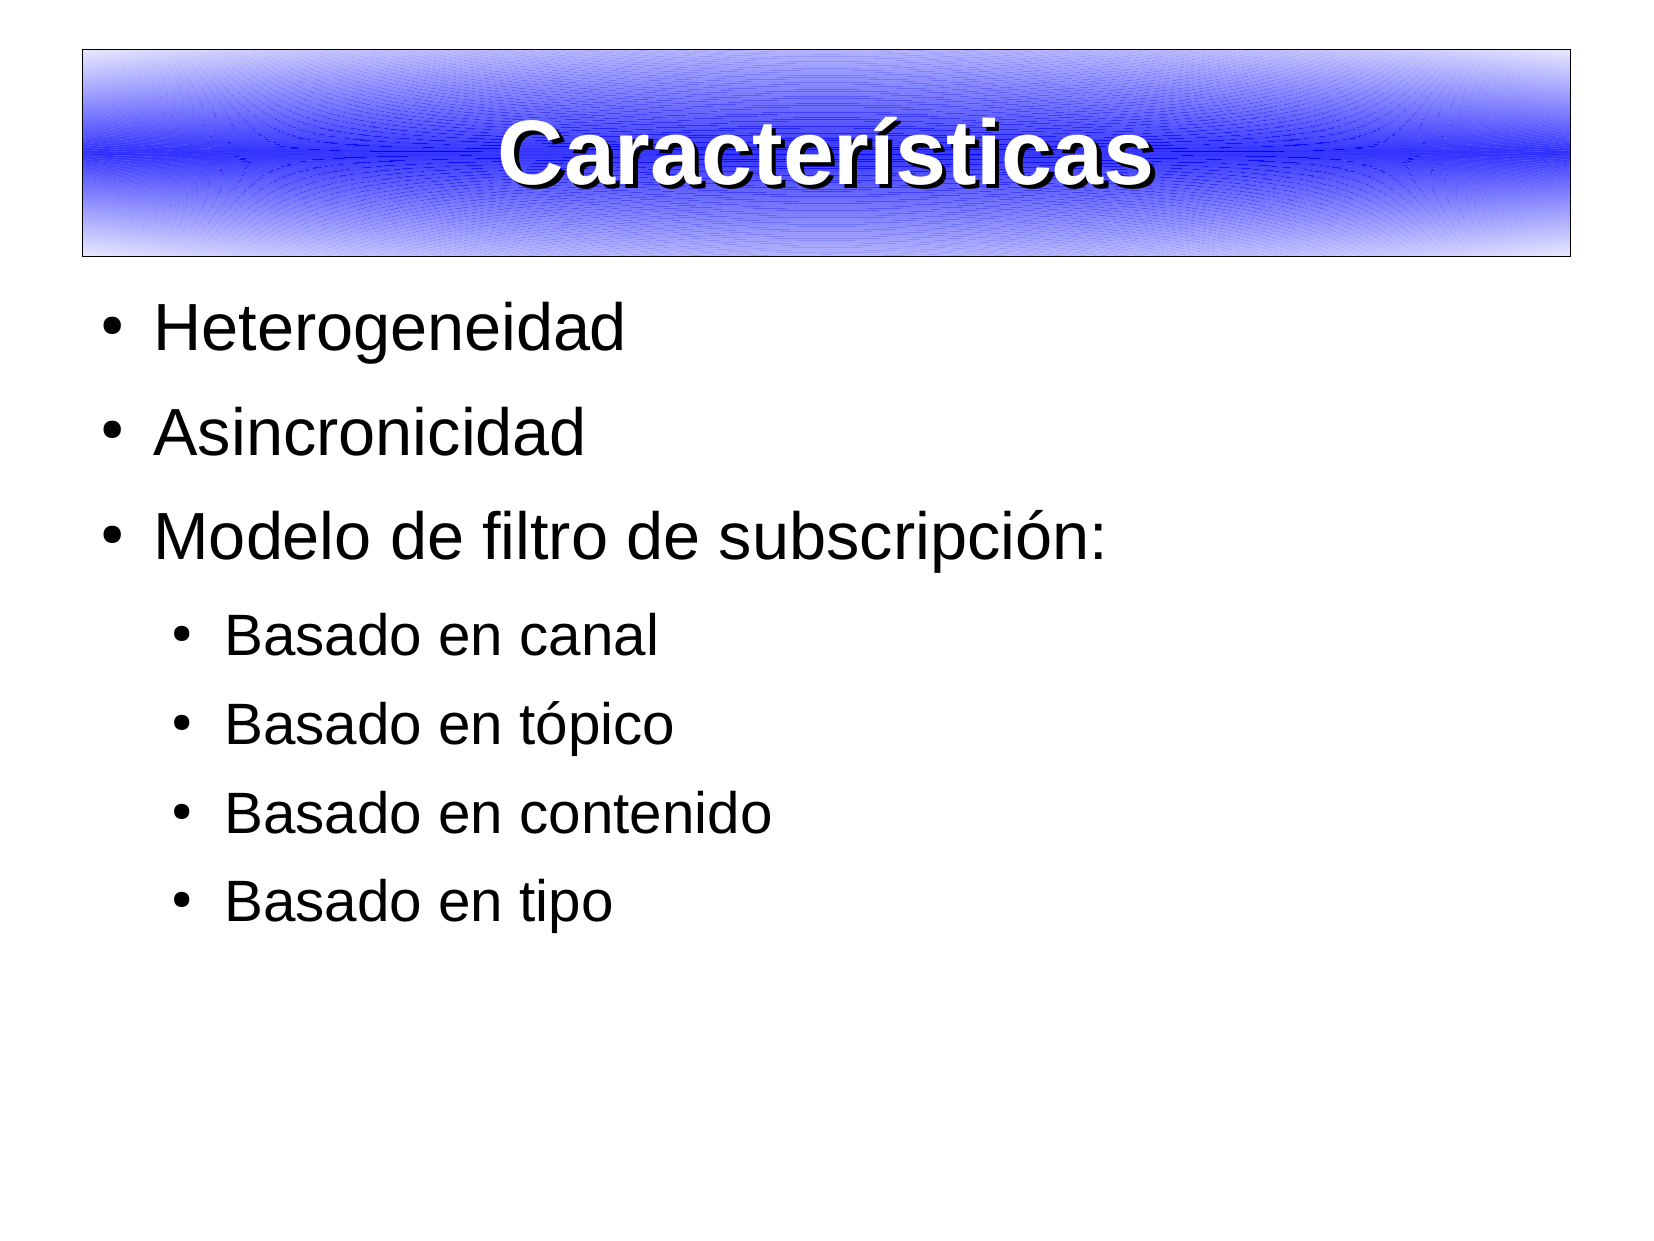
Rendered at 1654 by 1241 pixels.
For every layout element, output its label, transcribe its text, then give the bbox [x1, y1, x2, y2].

list Heterogeneidad Asincronicidad Modelo de filtro de subscripción: Basado en canal Basado en tópico Basado en contenido Basado en tipo [82, 290, 1571, 1109]
title Características [82, 49, 1571, 257]
